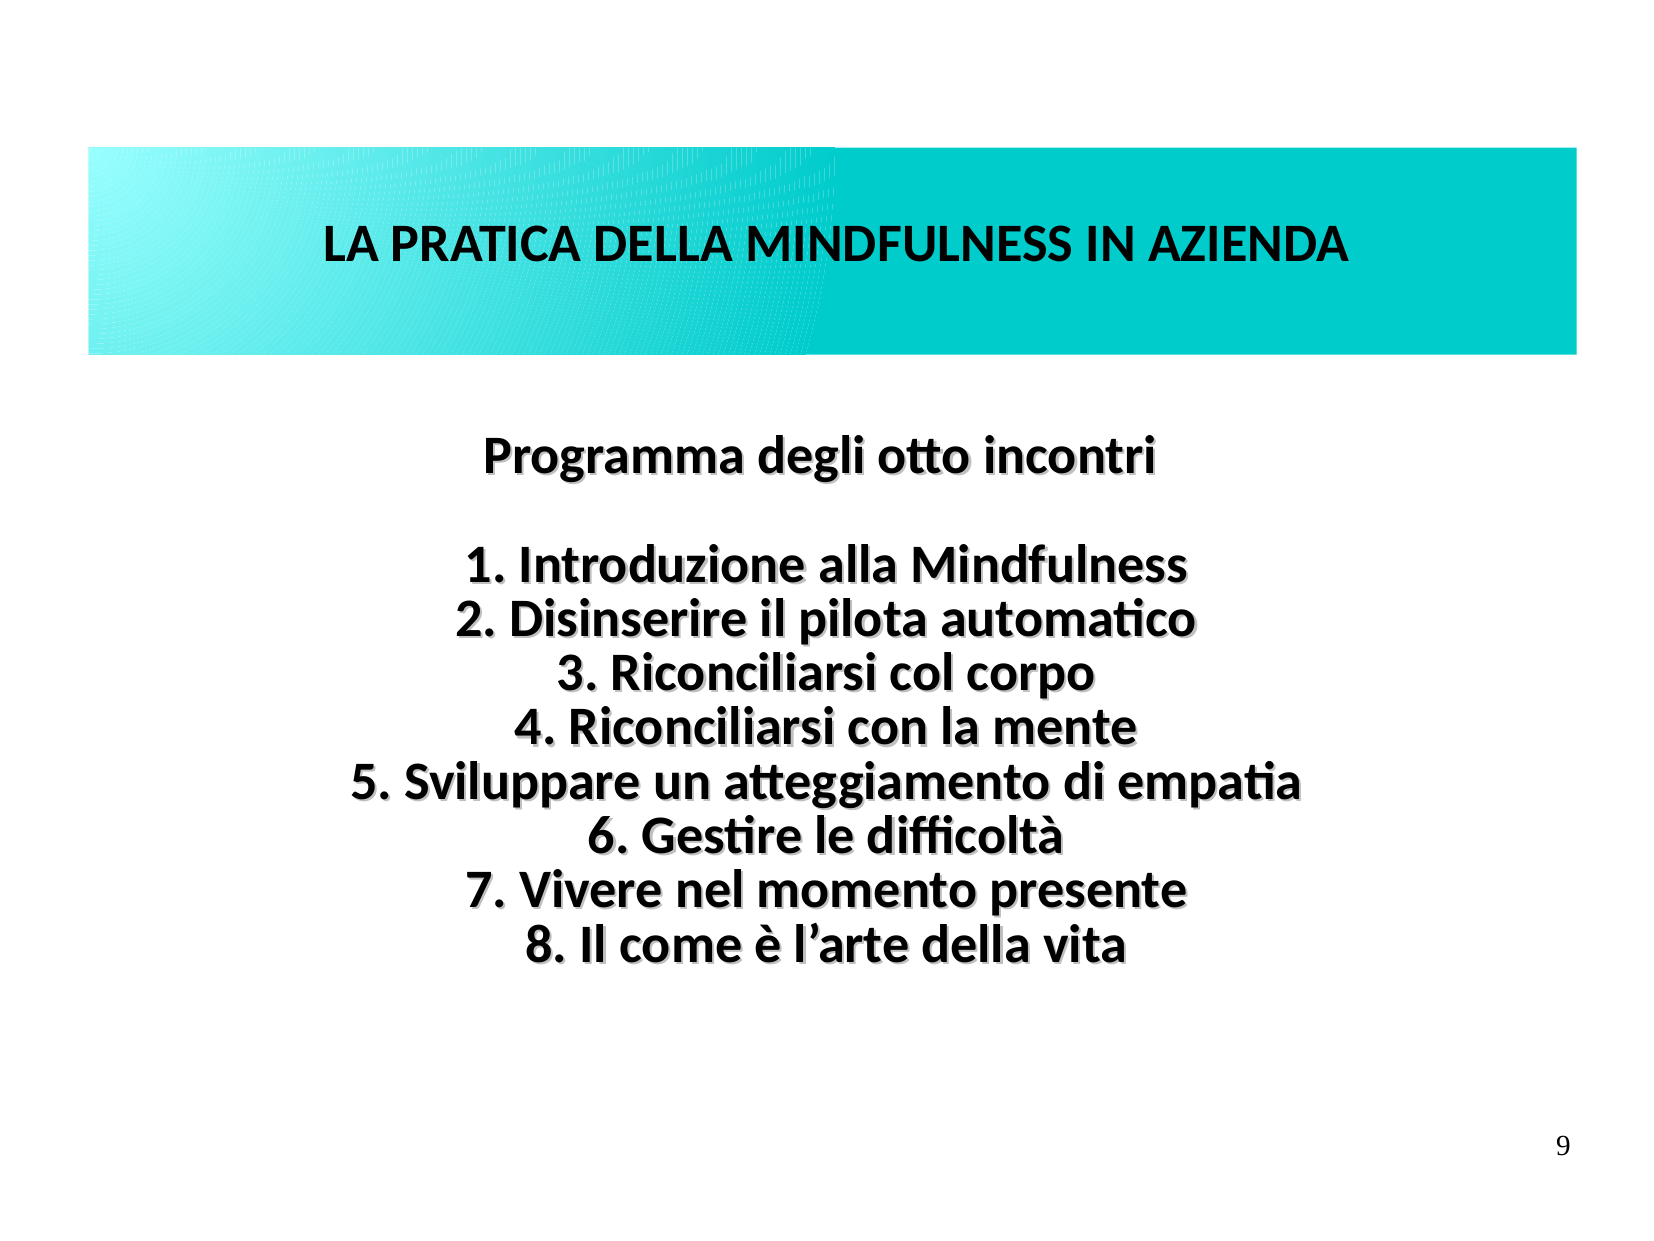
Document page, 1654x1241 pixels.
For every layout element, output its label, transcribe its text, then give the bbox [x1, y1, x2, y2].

subtitle Programma degli otto incontri 1. Introduzione alla Mindfulness 2. Disinserire il pilota automatico 3. Riconciliarsi col corpo 4. Riconciliarsi con la mente 5. Sviluppare un atteggiamento di empatia 6. Gestire le difficoltà 7. Vivere nel momento presente 8. Il come è l’arte della vita [82, 186, 1571, 1114]
title LA PRATICA DELLA MINDFULNESS IN AZIENDA [88, 147, 1577, 355]
